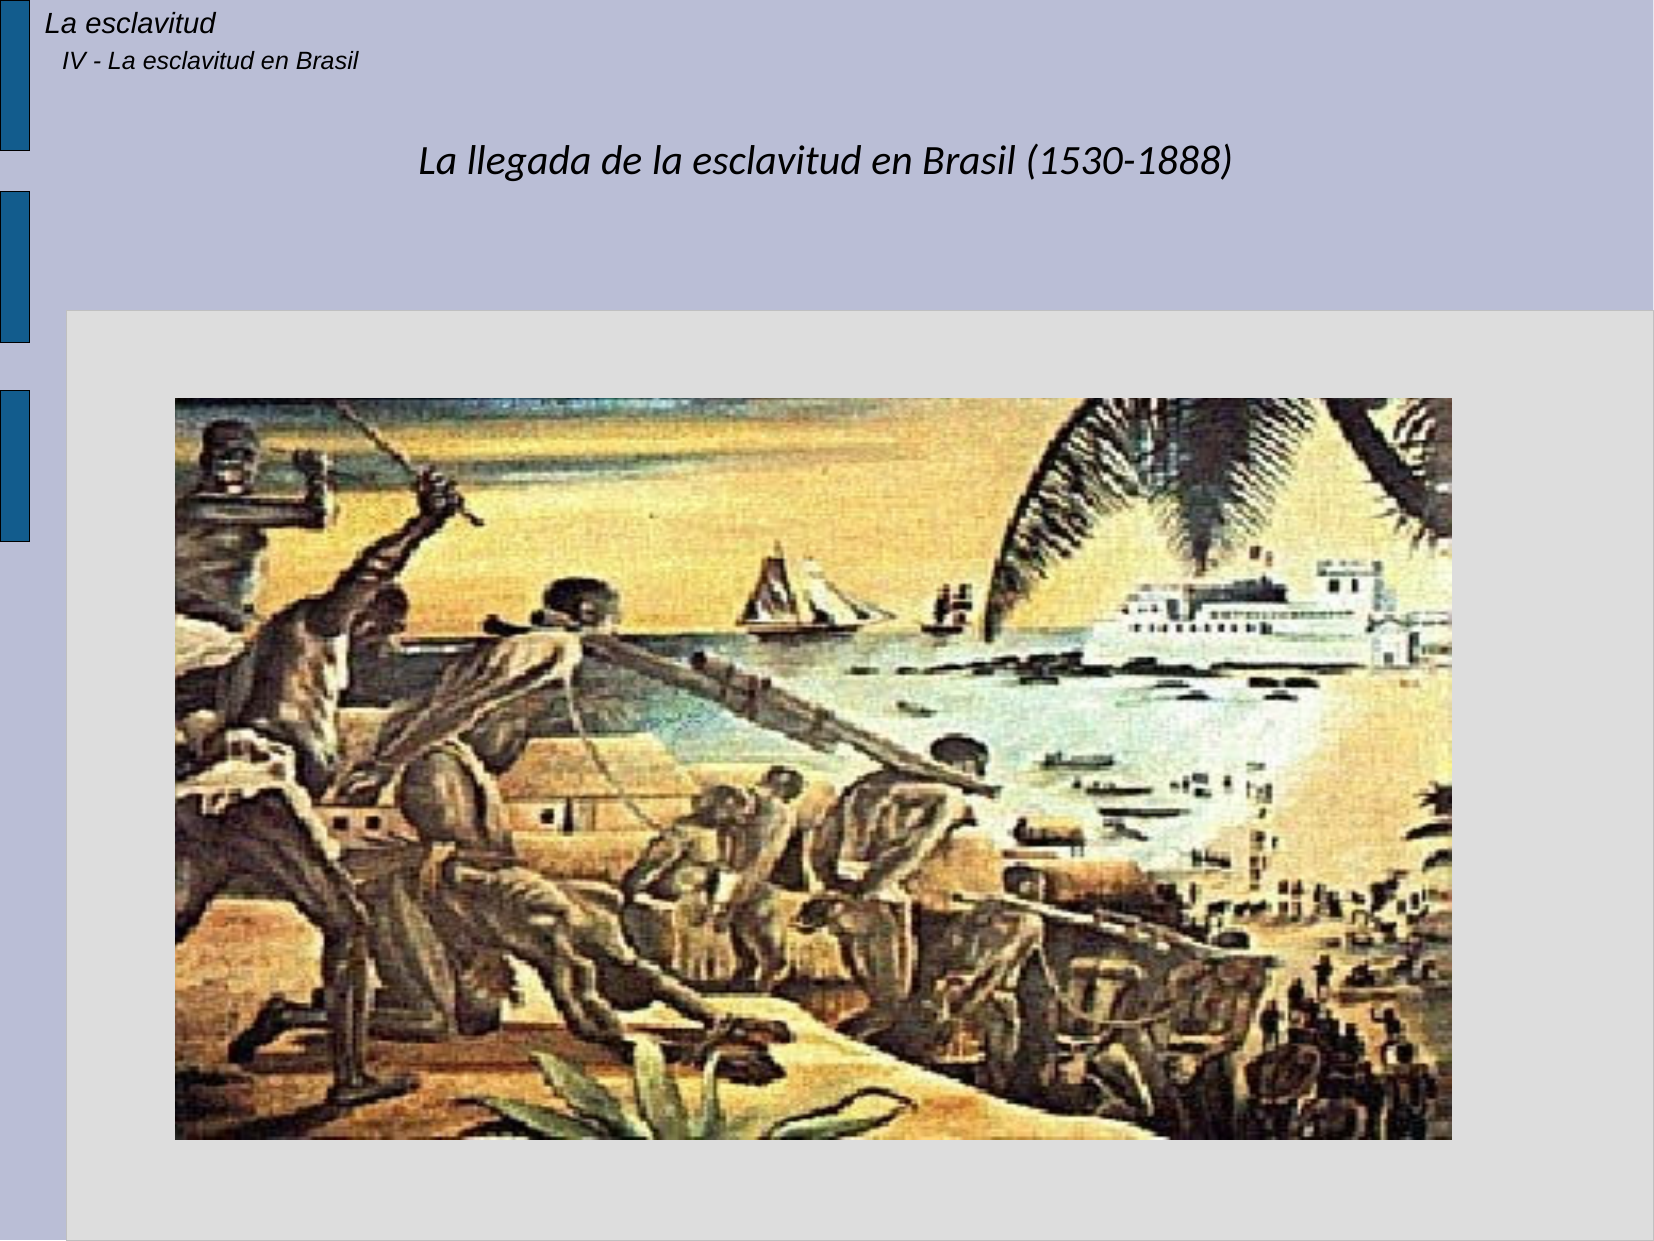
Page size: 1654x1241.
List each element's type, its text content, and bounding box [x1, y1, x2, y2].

text_box IV - La esclavitud en Brasil [47, 39, 520, 83]
picture [175, 398, 1452, 1140]
title La llegada de la esclavitud en Brasil (1530-1888) [123, 125, 1530, 391]
